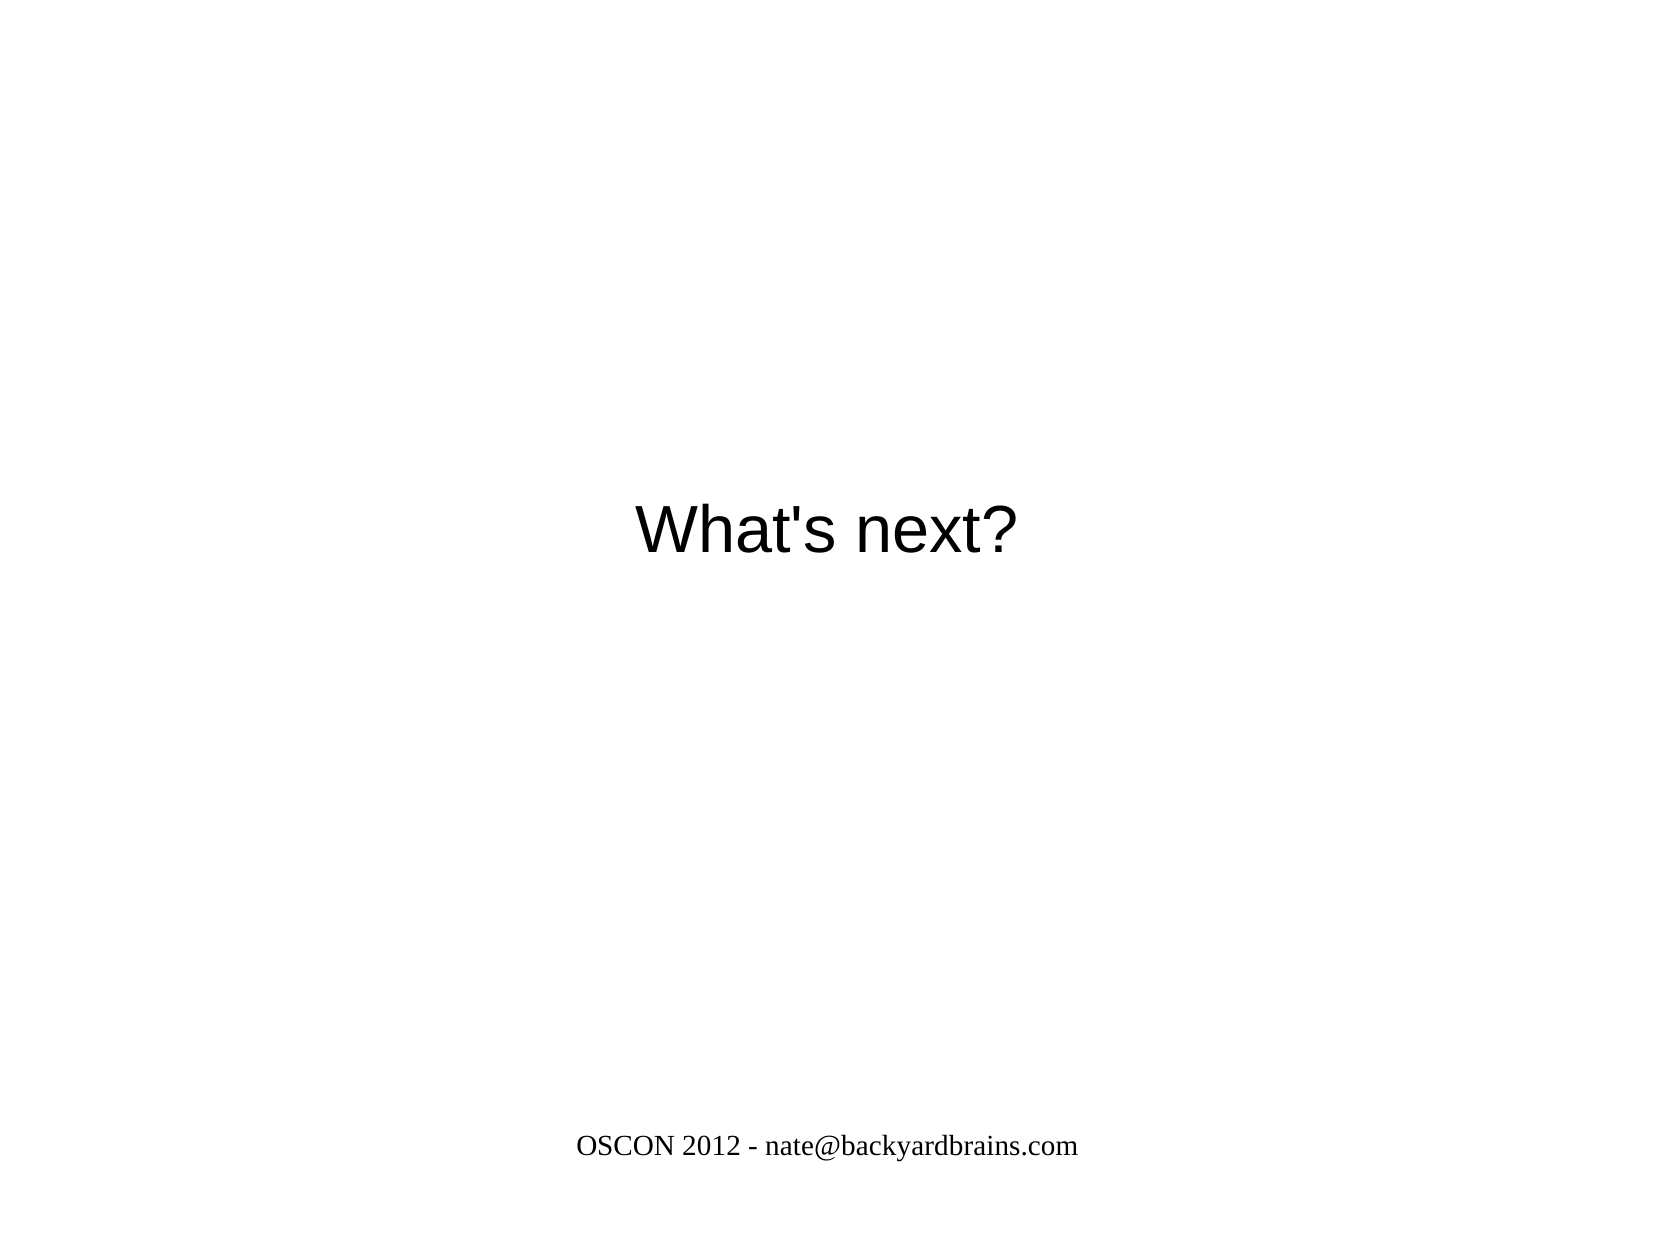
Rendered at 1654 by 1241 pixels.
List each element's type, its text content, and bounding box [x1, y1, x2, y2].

subtitle What's next? [82, 49, 1571, 1010]
